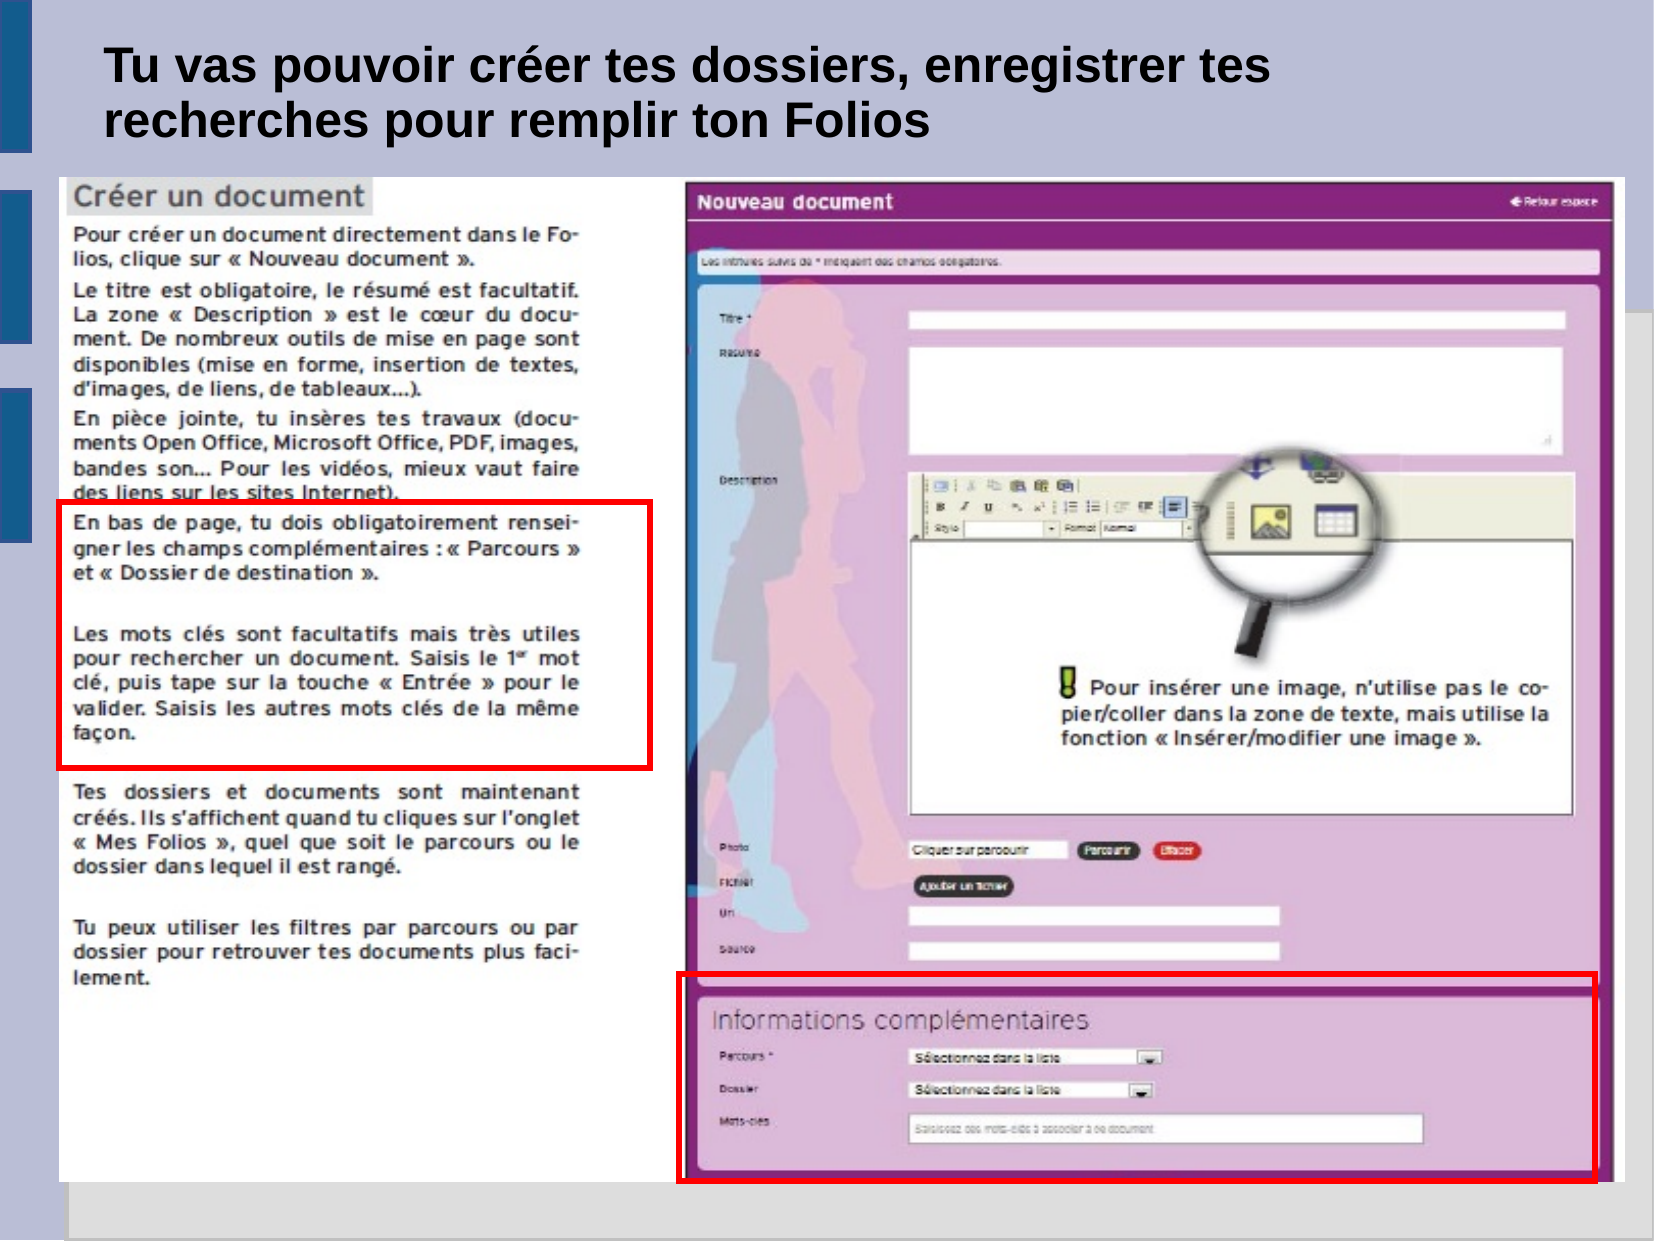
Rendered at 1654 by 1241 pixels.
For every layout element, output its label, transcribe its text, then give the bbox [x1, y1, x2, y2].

picture [682, 977, 1592, 1178]
picture [59, 177, 1625, 1182]
text_box Tu vas pouvoir créer tes dossiers, enregistrer tes recherches pour remplir ton Folios [88, 29, 1536, 159]
picture [62, 505, 647, 765]
